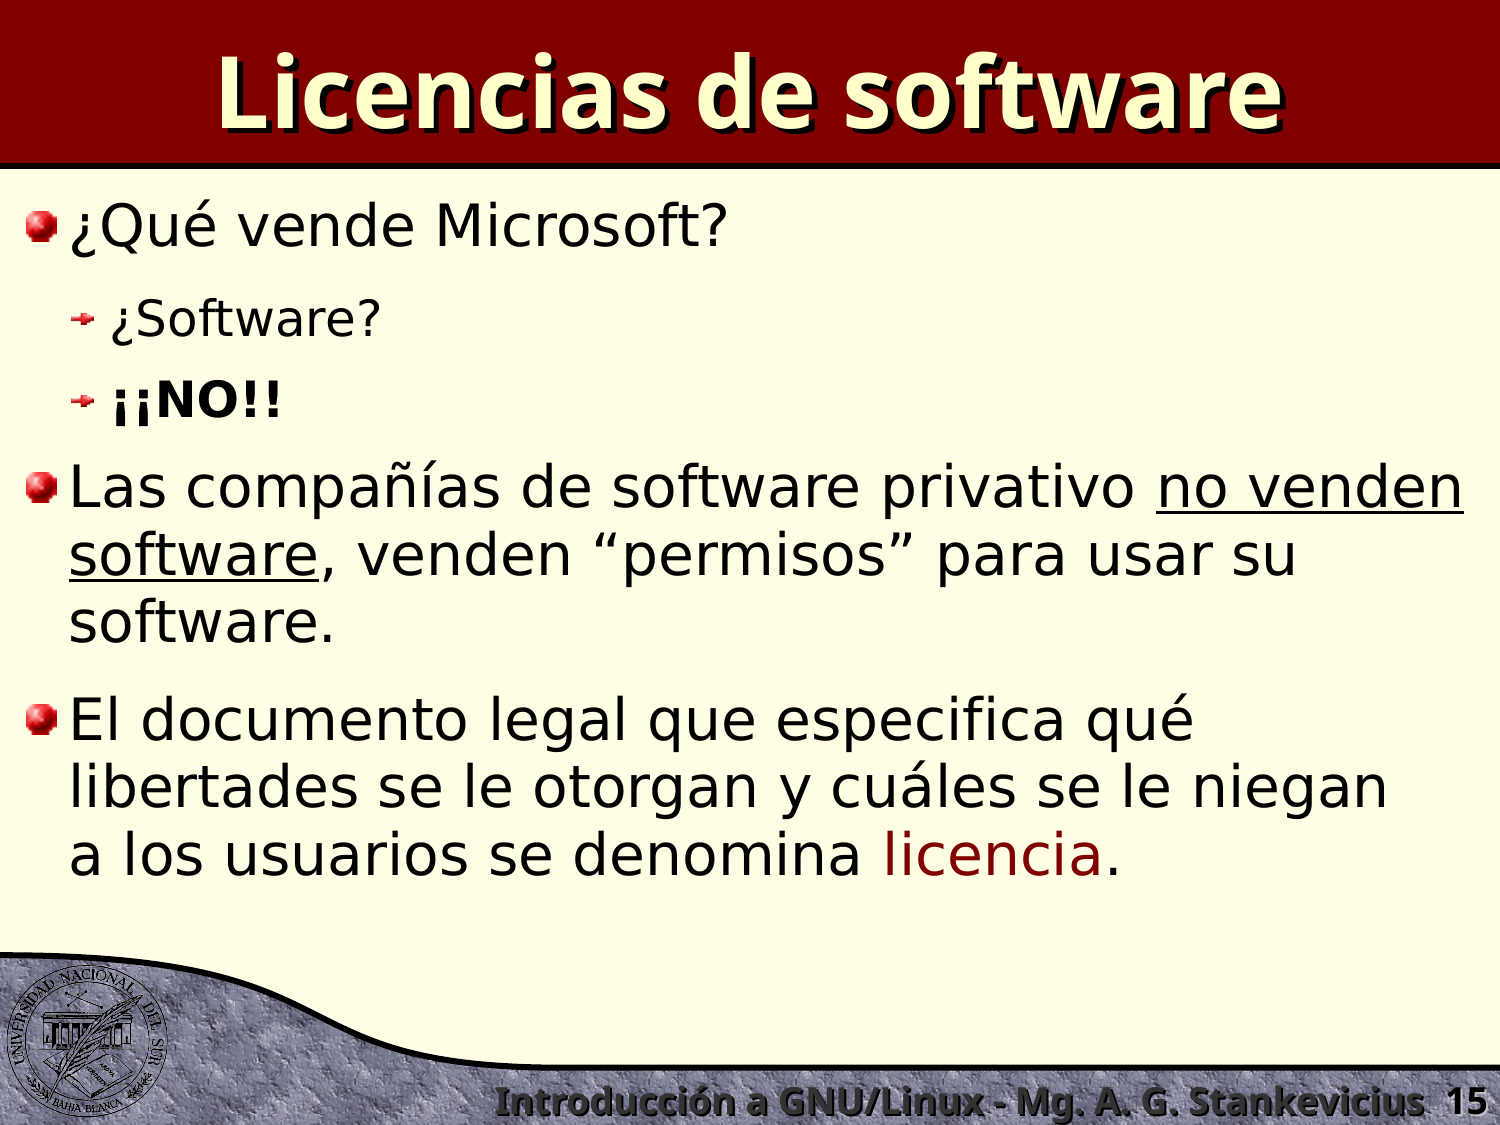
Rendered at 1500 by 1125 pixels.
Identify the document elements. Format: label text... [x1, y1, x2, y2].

picture [0, 956, 1500, 1125]
list ¿Qué vende Microsoft? ¿Software? ¡¡NO!! Las compañías de software privativo no venden software, venden “permisos” para usar su software. El documento legal que especifica qué libertades se le otorgan y cuáles se le niegan a los usuarios se denomina licencia. [11, 192, 1486, 935]
title Licencias de software [15, 12, 1485, 153]
picture [1059, 1100, 1065, 1110]
